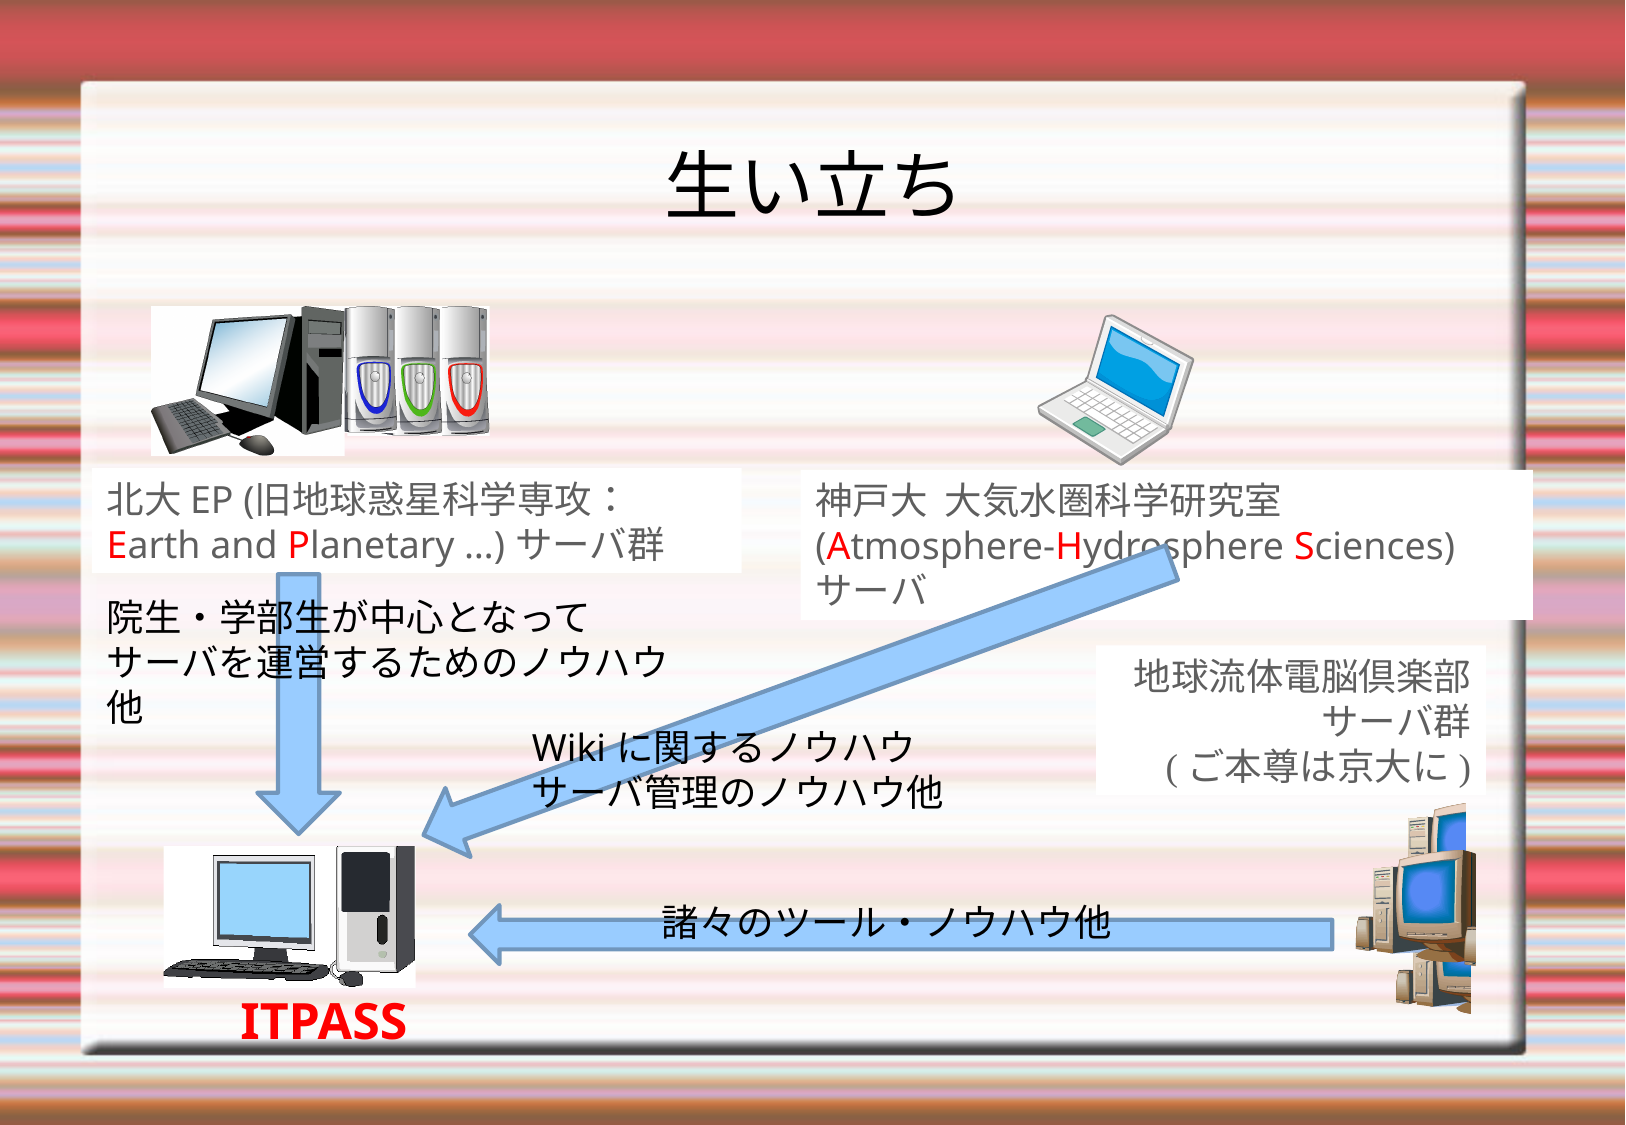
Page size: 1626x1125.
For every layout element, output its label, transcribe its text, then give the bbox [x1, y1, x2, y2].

text_box Wiki に関するノウハウ サーバ管理のノウハウ他 [517, 716, 990, 822]
text_box 院生・学部生が中心となって サーバを運営するためのノウハウ他 [91, 586, 718, 737]
text_box [257, 737, 340, 835]
text_box 神戸大 大気水圏科学研究室 (Atmosphere-Hydrosphere Sciences) サーバ [800, 469, 1533, 620]
text_box ITPASS [225, 981, 423, 1057]
picture [0, 0, 1625, 1125]
text_box [696, 545, 1178, 716]
text_box 北大 EP (旧地球惑星科学専攻： Earth and Planetary …) サーバ群 [91, 468, 742, 574]
text_box [277, 574, 320, 586]
text_box [1132, 919, 1333, 950]
text_box 諸々のツール・ノウハウ他 [647, 891, 1132, 952]
text_box [469, 905, 647, 965]
text_box [423, 781, 517, 858]
text_box 地球流体電脳倶楽部 サーバ群 ( ご本尊は京大に ) [1096, 645, 1486, 796]
title 生い立ち [135, 90, 1494, 278]
